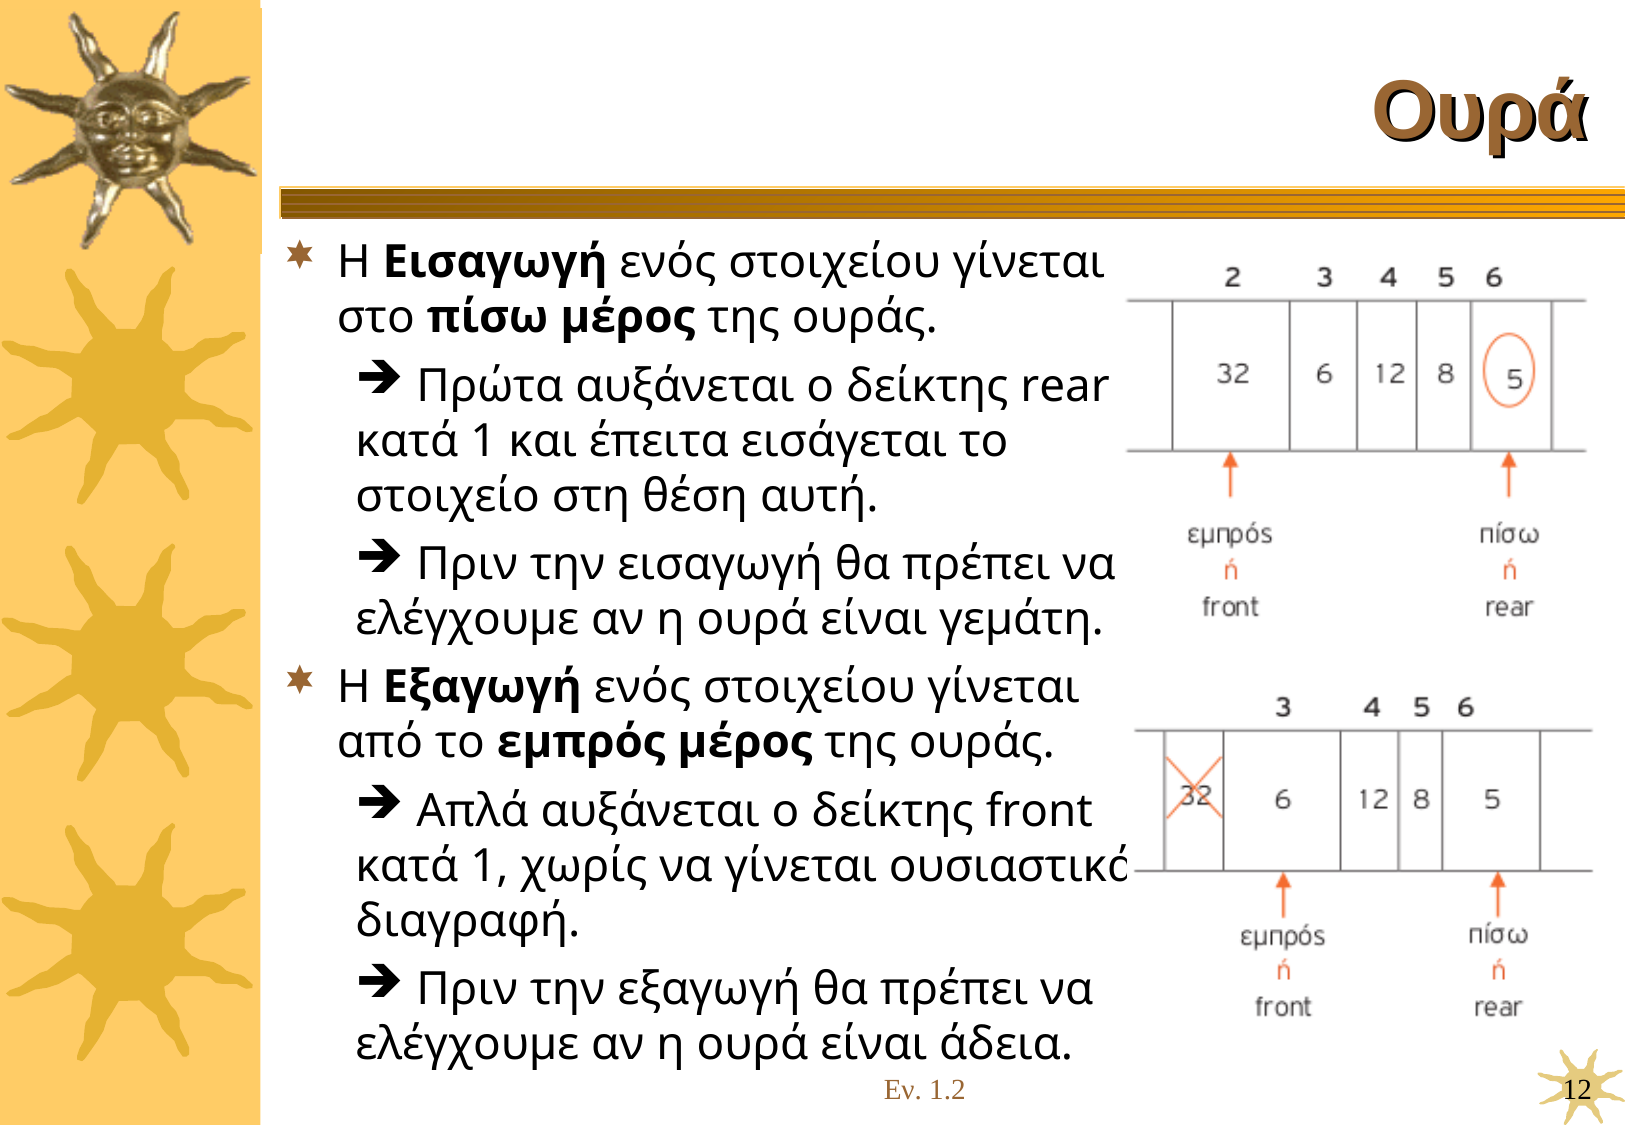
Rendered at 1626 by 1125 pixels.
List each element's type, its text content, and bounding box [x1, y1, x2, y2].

text_box Ουρά [0, 0, 1625, 163]
picture [1127, 690, 1601, 1026]
picture [1120, 262, 1595, 626]
text_box Η Εισαγωγή ενός στοιχείου γίνεται στο πίσω μέρος της ουράς. Πρώτα αυξάνεται ο δείκτης rear κατά 1 και έπειτα εισάγεται το στοιχείο στη θέση αυτή. Πριν την εισαγωγή θα πρέπει να ελέγχουμε αν η ουρά είναι γεμάτη. Η Εξαγωγή ενός στοιχείου γίνεται από το εμπρός μέρος της ουράς. Απλά αυξάνεται ο δείκτης front κατά 1, χωρίς να γίνεται ουσιαστικά διαγραφή. Πριν την εξαγωγή θα πρέπει να ελέγχουμε αν η ουρά είναι άδεια. [265, 224, 1152, 1120]
picture [1, 163, 262, 254]
